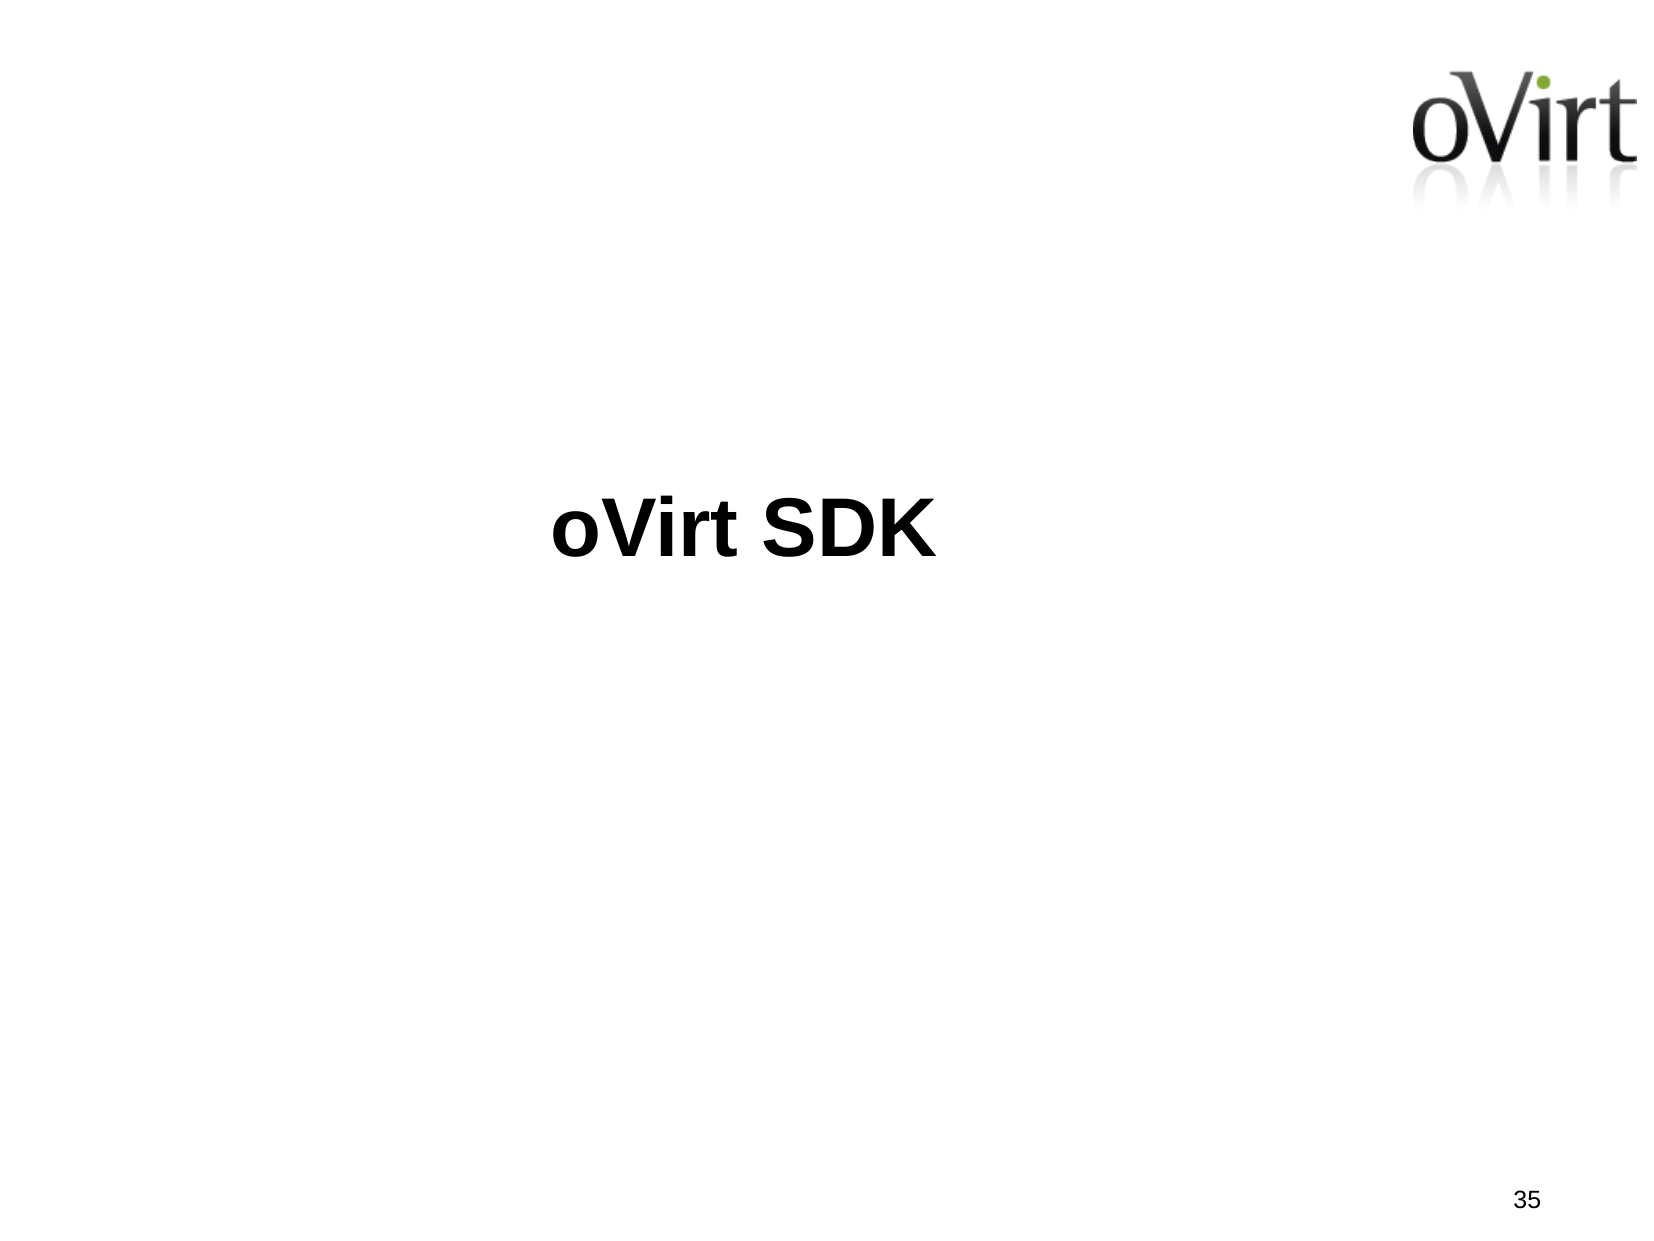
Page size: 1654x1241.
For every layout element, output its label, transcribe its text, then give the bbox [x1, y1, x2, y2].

picture [1413, 63, 1637, 212]
text_box oVirt SDK [535, 473, 1597, 582]
